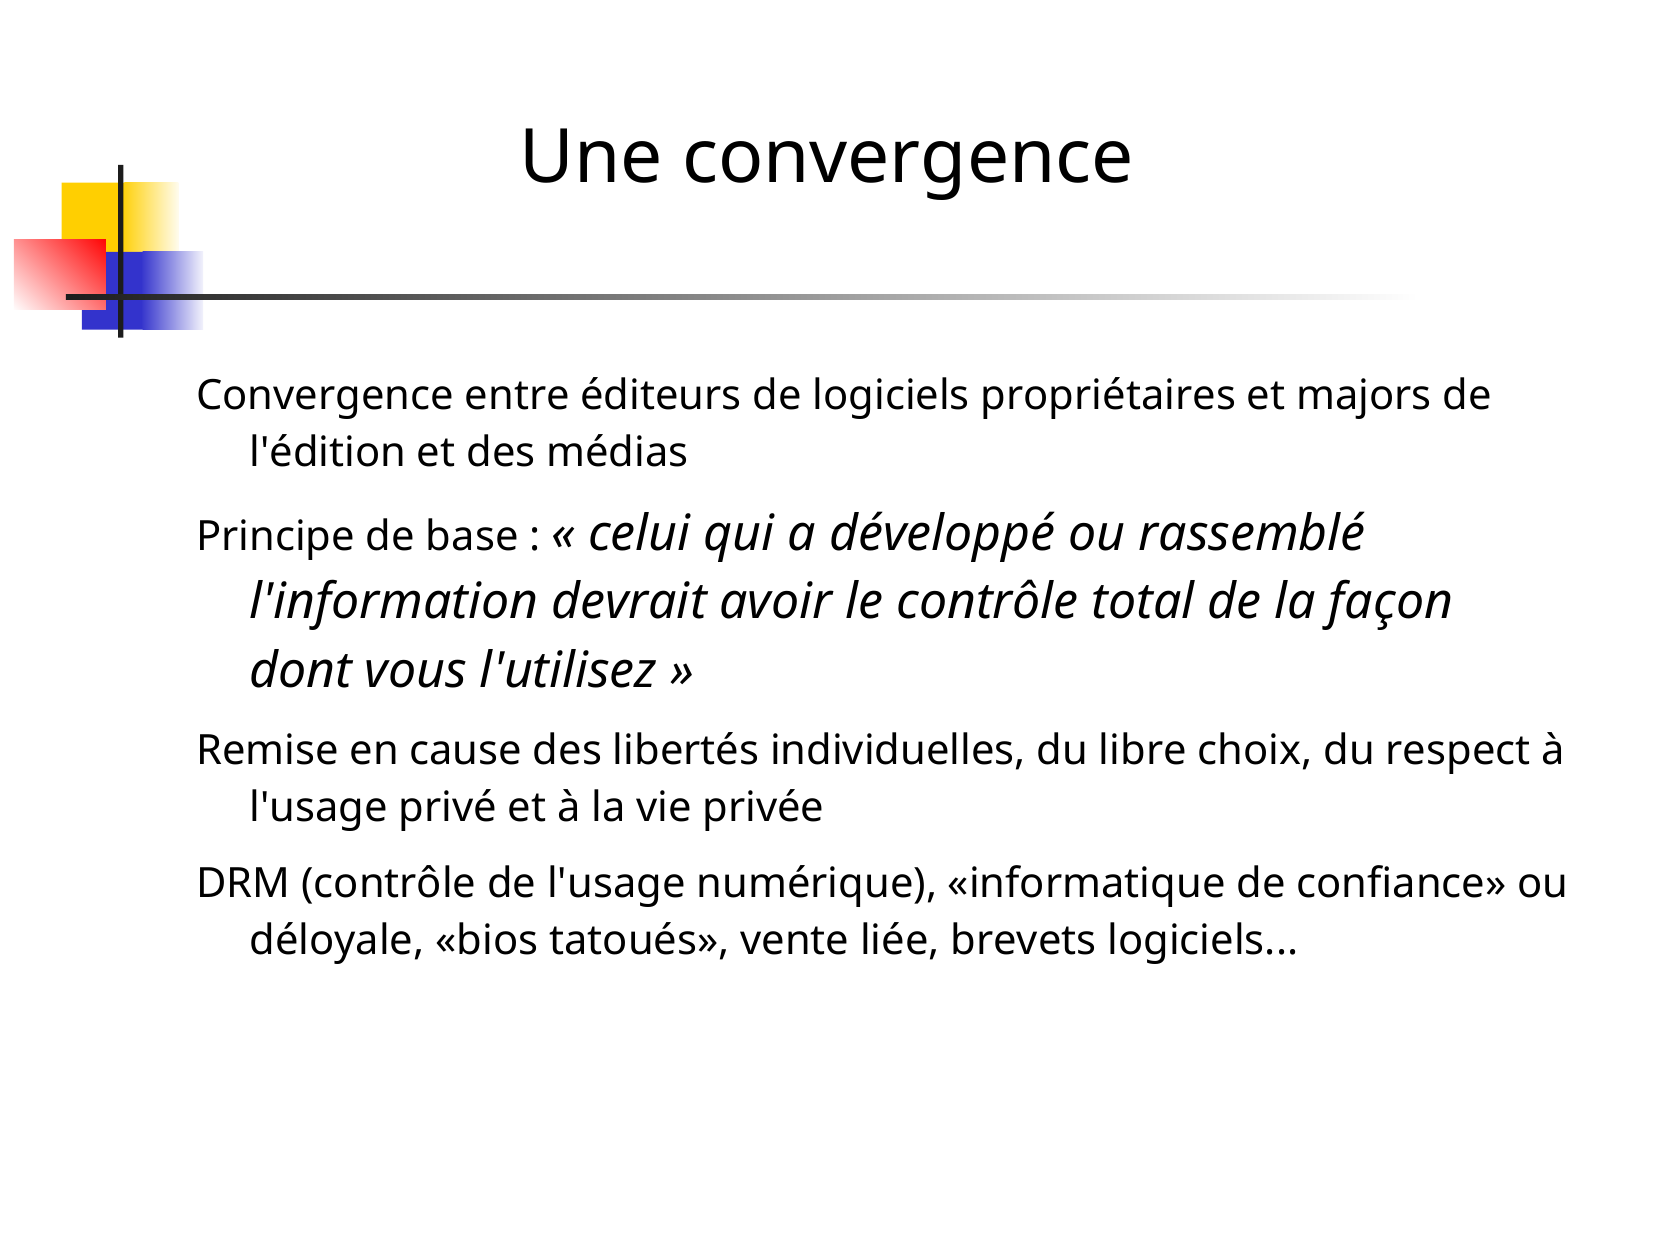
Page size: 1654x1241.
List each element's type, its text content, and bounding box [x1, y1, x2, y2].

title Une convergence [82, 49, 1571, 257]
list Convergence entre éditeurs de logiciels propriétaires et majors de l'édition et des médias Principe de base : « celui qui a développé ou rassemblé l'information devrait avoir le contrôle total de la façon dont vous l'utilisez » Remise en cause des libertés individuelles, du libre choix, du respect à l'usage privé et à la vie privée DRM (contrôle de l'usage numérique), «informatique de confiance» ou déloyale, «bios tatoués», vente liée, brevets logiciels... [178, 364, 1570, 1147]
